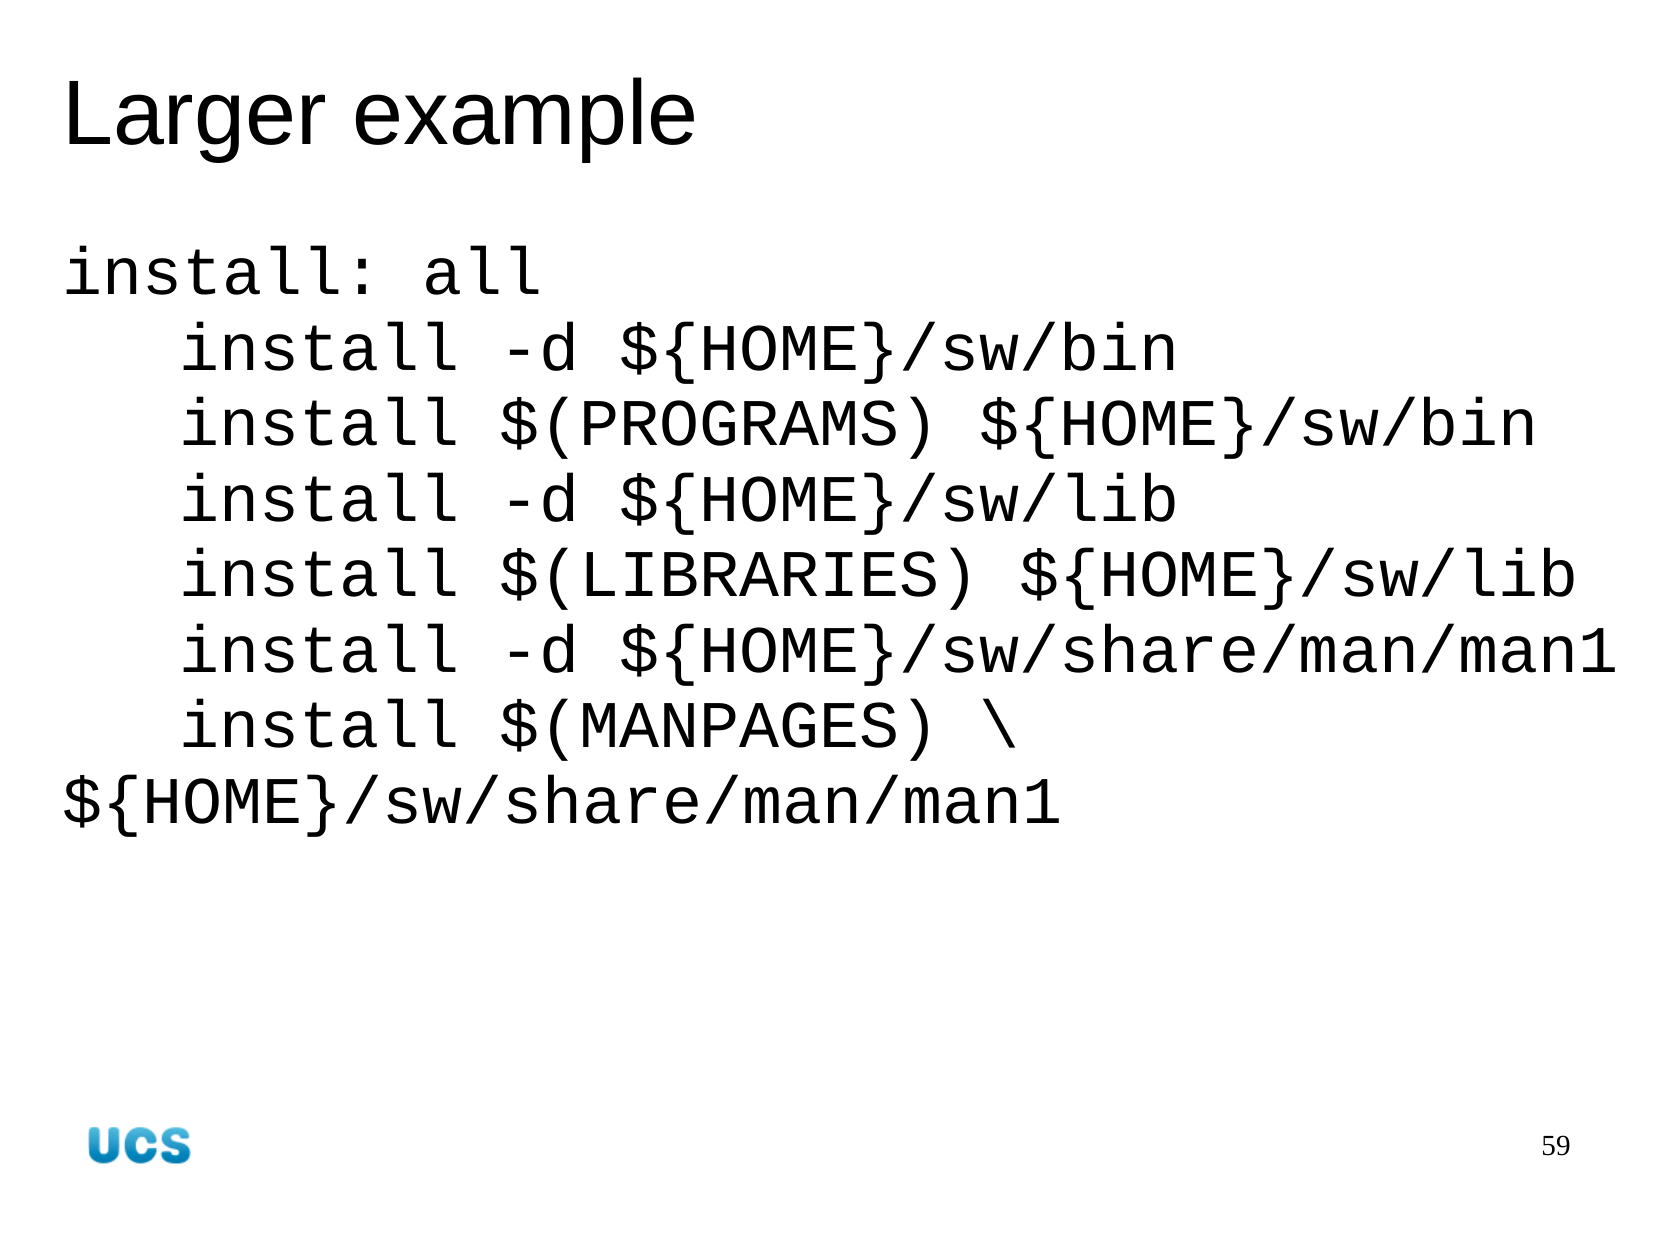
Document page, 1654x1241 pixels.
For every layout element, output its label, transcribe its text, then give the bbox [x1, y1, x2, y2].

text_box install: all install -d ${HOME}/sw/bin install $(PROGRAMS) ${HOME}/sw/bin install -d ${HOME}/sw/lib install $(LIBRARIES) ${HOME}/sw/lib install -d ${HOME}/sw/share/man/man1 install $(MANPAGES) \ ${HOME}/sw/share/man/man1 [59, 236, 1623, 847]
text_box Larger example [59, 59, 703, 168]
picture [88, 1126, 191, 1165]
